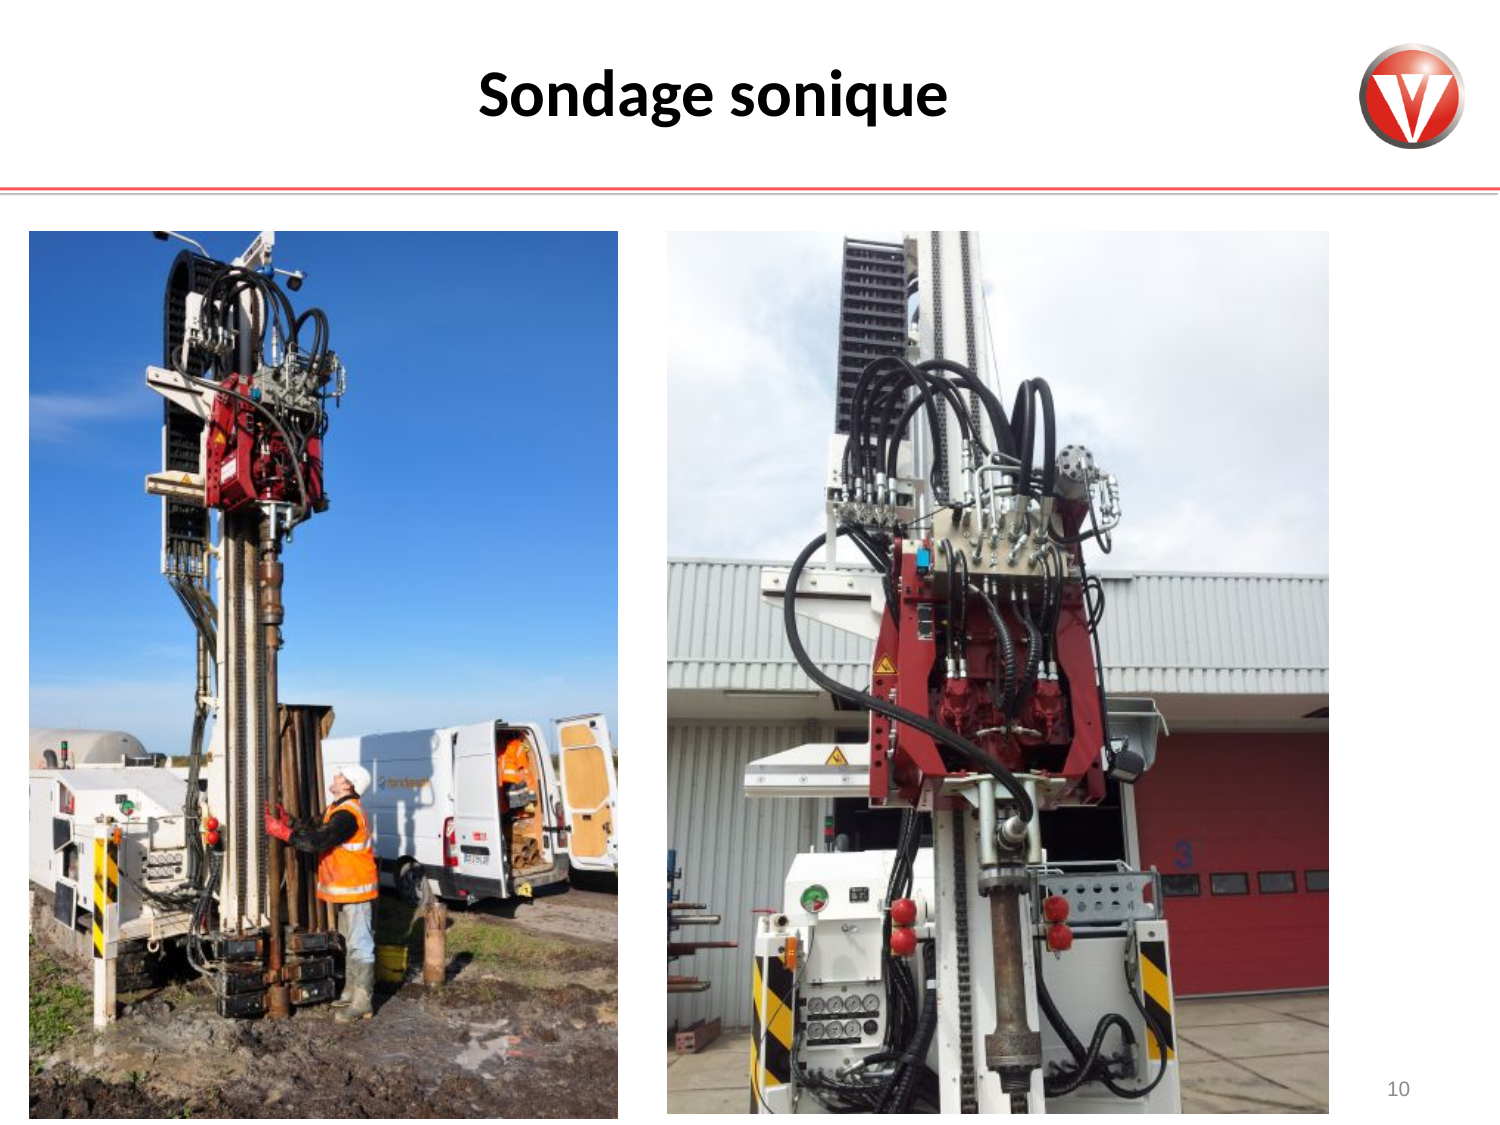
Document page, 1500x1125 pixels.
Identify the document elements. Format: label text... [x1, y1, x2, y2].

picture [1359, 43, 1465, 149]
slide_number <numéro> [1074, 1058, 1425, 1119]
picture [29, 231, 618, 1119]
picture [667, 231, 1329, 1114]
text_box Sondage sonique [76, 30, 1352, 149]
